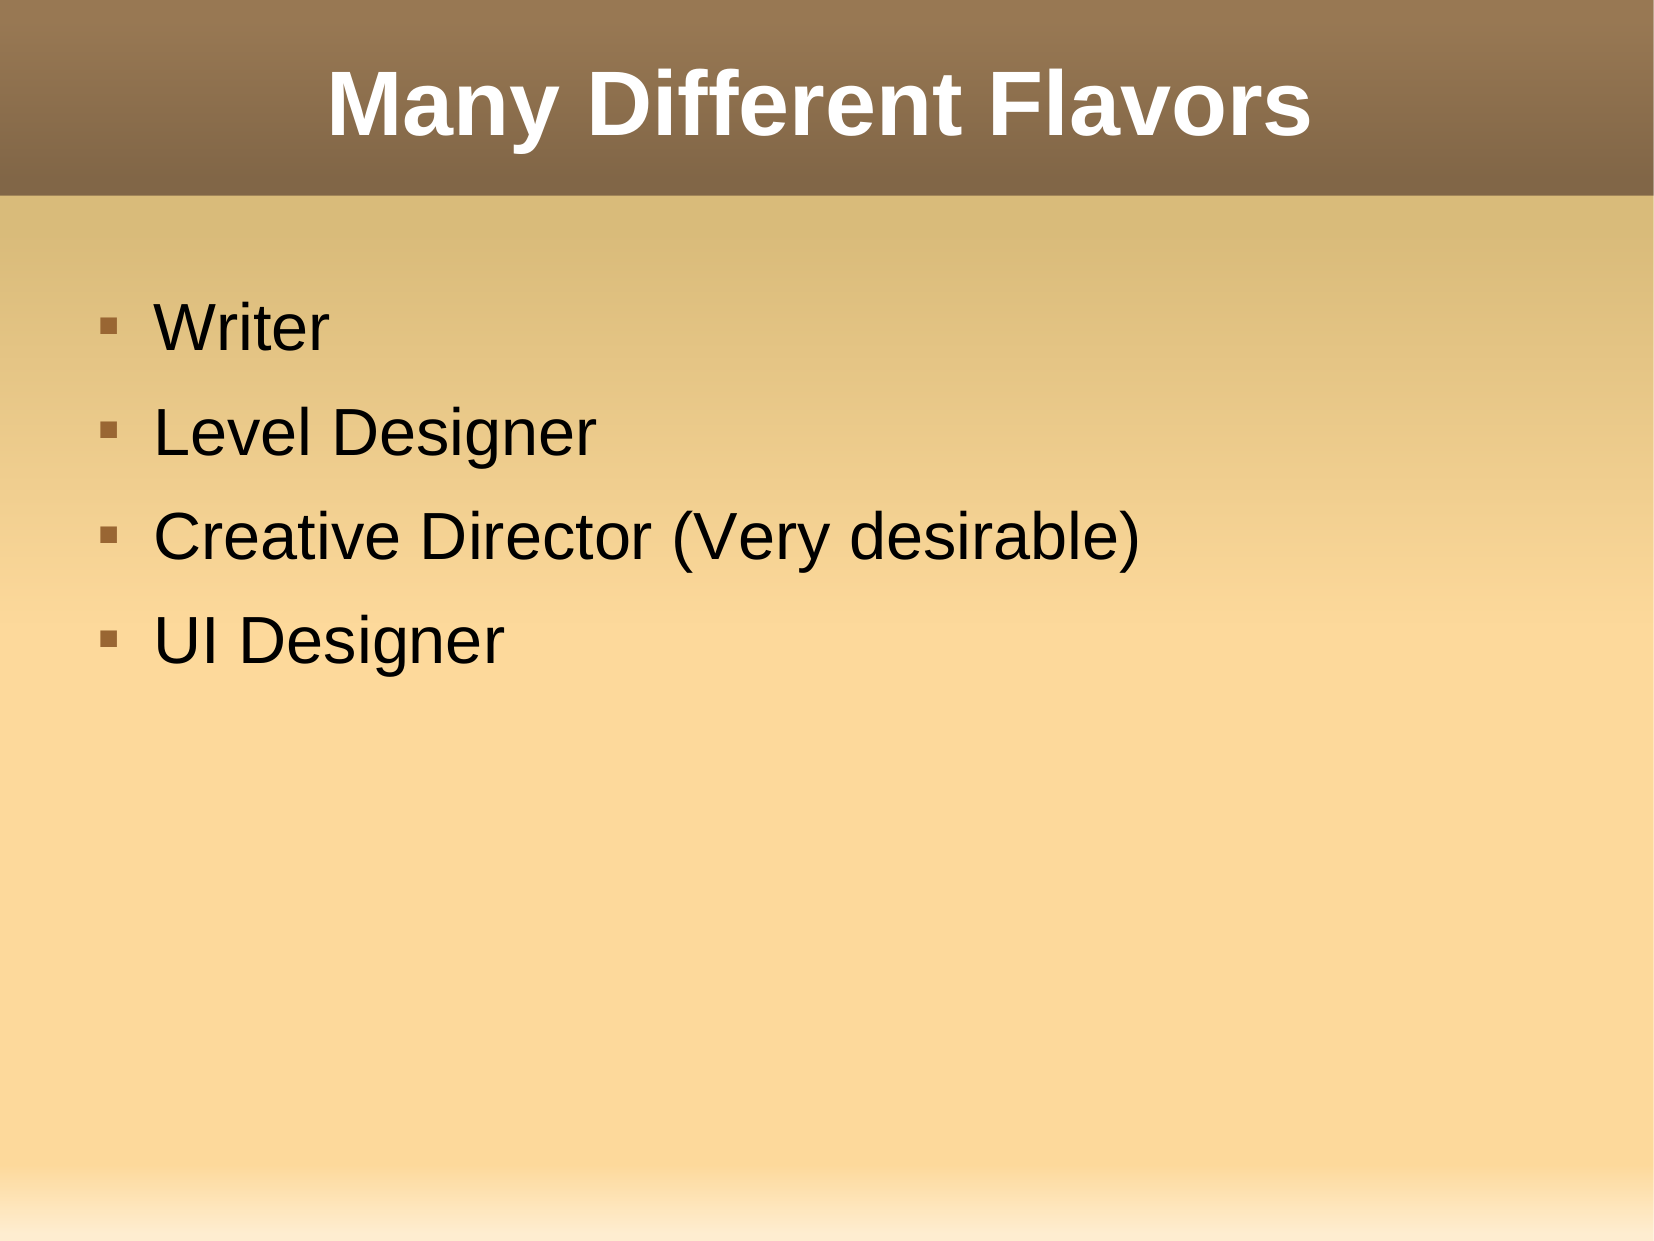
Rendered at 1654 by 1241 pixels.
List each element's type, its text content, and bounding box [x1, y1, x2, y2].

list Writer Level Designer Creative Director (Very desirable) UI Designer [82, 290, 1571, 1109]
picture [0, 0, 1654, 1241]
title Many Different Flavors [76, 0, 1565, 208]
